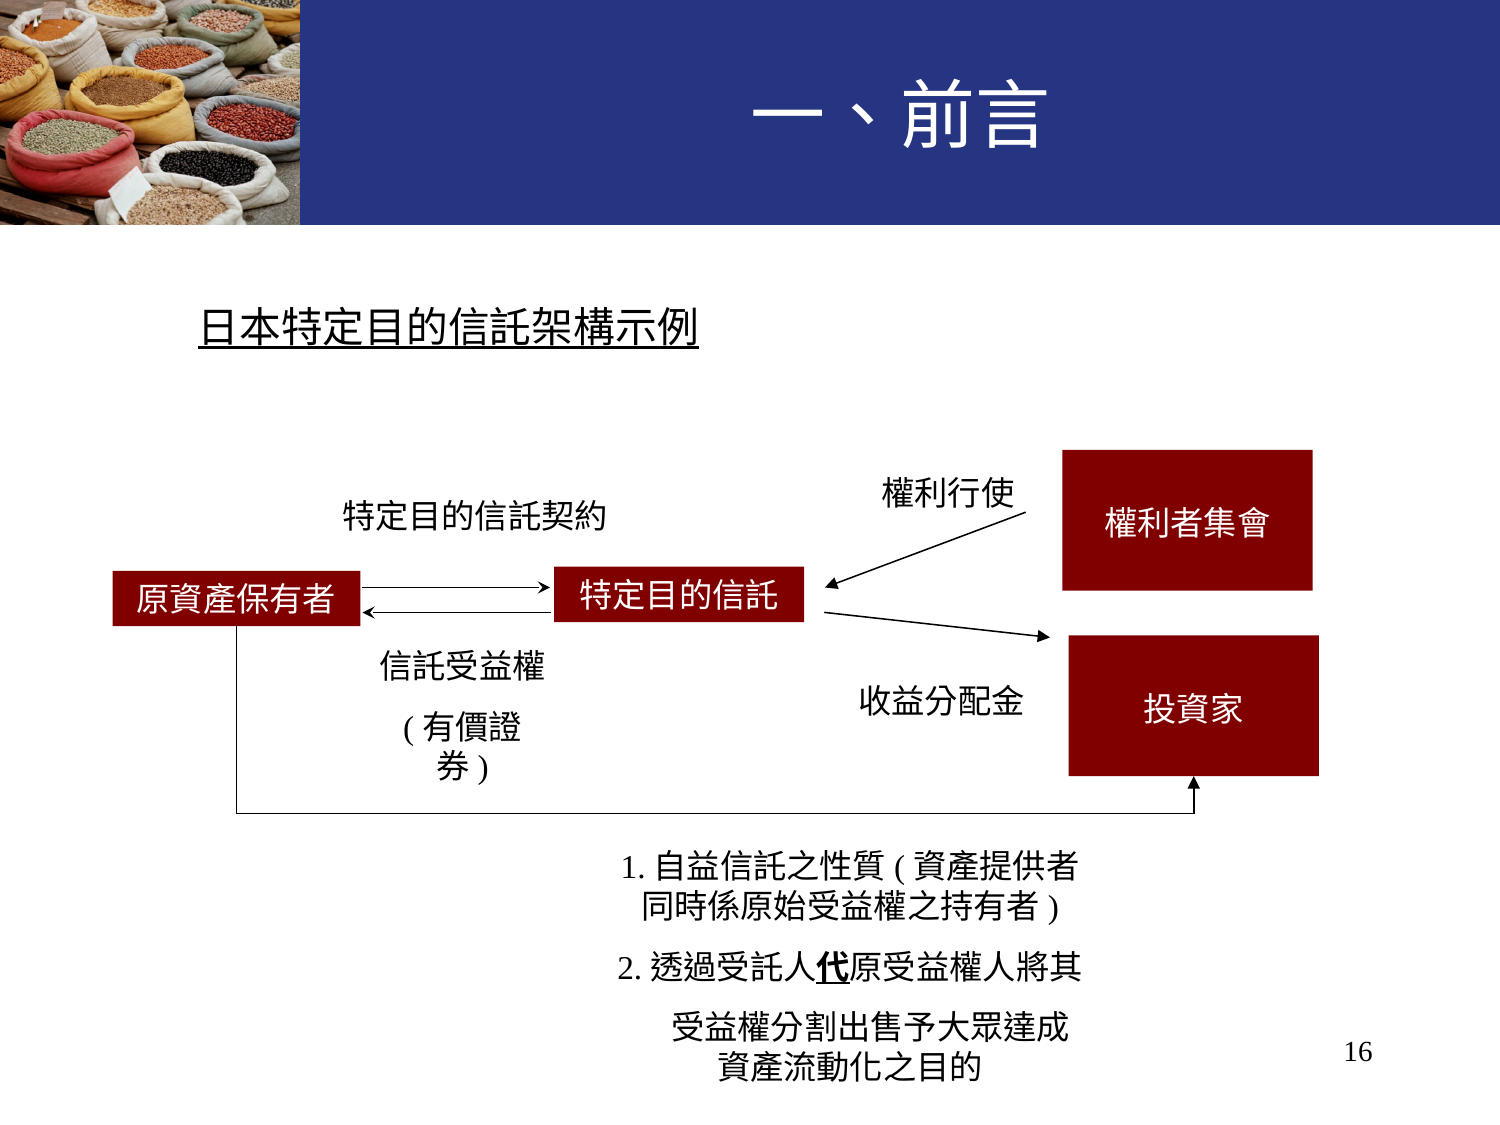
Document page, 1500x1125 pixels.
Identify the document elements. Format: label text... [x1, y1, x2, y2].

text_box 特定目的信託 [554, 566, 805, 623]
list 日本特定目的信託架構示例 [104, 293, 1380, 956]
text_box 原資產保有者 [112, 570, 361, 627]
text_box 信託受益權 (有價證券) [362, 637, 563, 794]
text_box 投資家 [1068, 635, 1319, 777]
picture [0, 0, 300, 225]
text_box 權利者集會 [1062, 449, 1313, 591]
text_box 權利行使 [854, 464, 1042, 520]
text_box 收益分配金 [829, 672, 1055, 729]
text_box 特定目的信託契約 [324, 487, 626, 543]
text_box 1.自益信託之性質(資產提供者同時係原始受益權之持有者) 2.透過受託人代原受益權人將其 受益權分割出售予大眾達成資產流動化之目的 [599, 837, 1101, 1095]
title 一、前言 [300, 0, 1500, 225]
